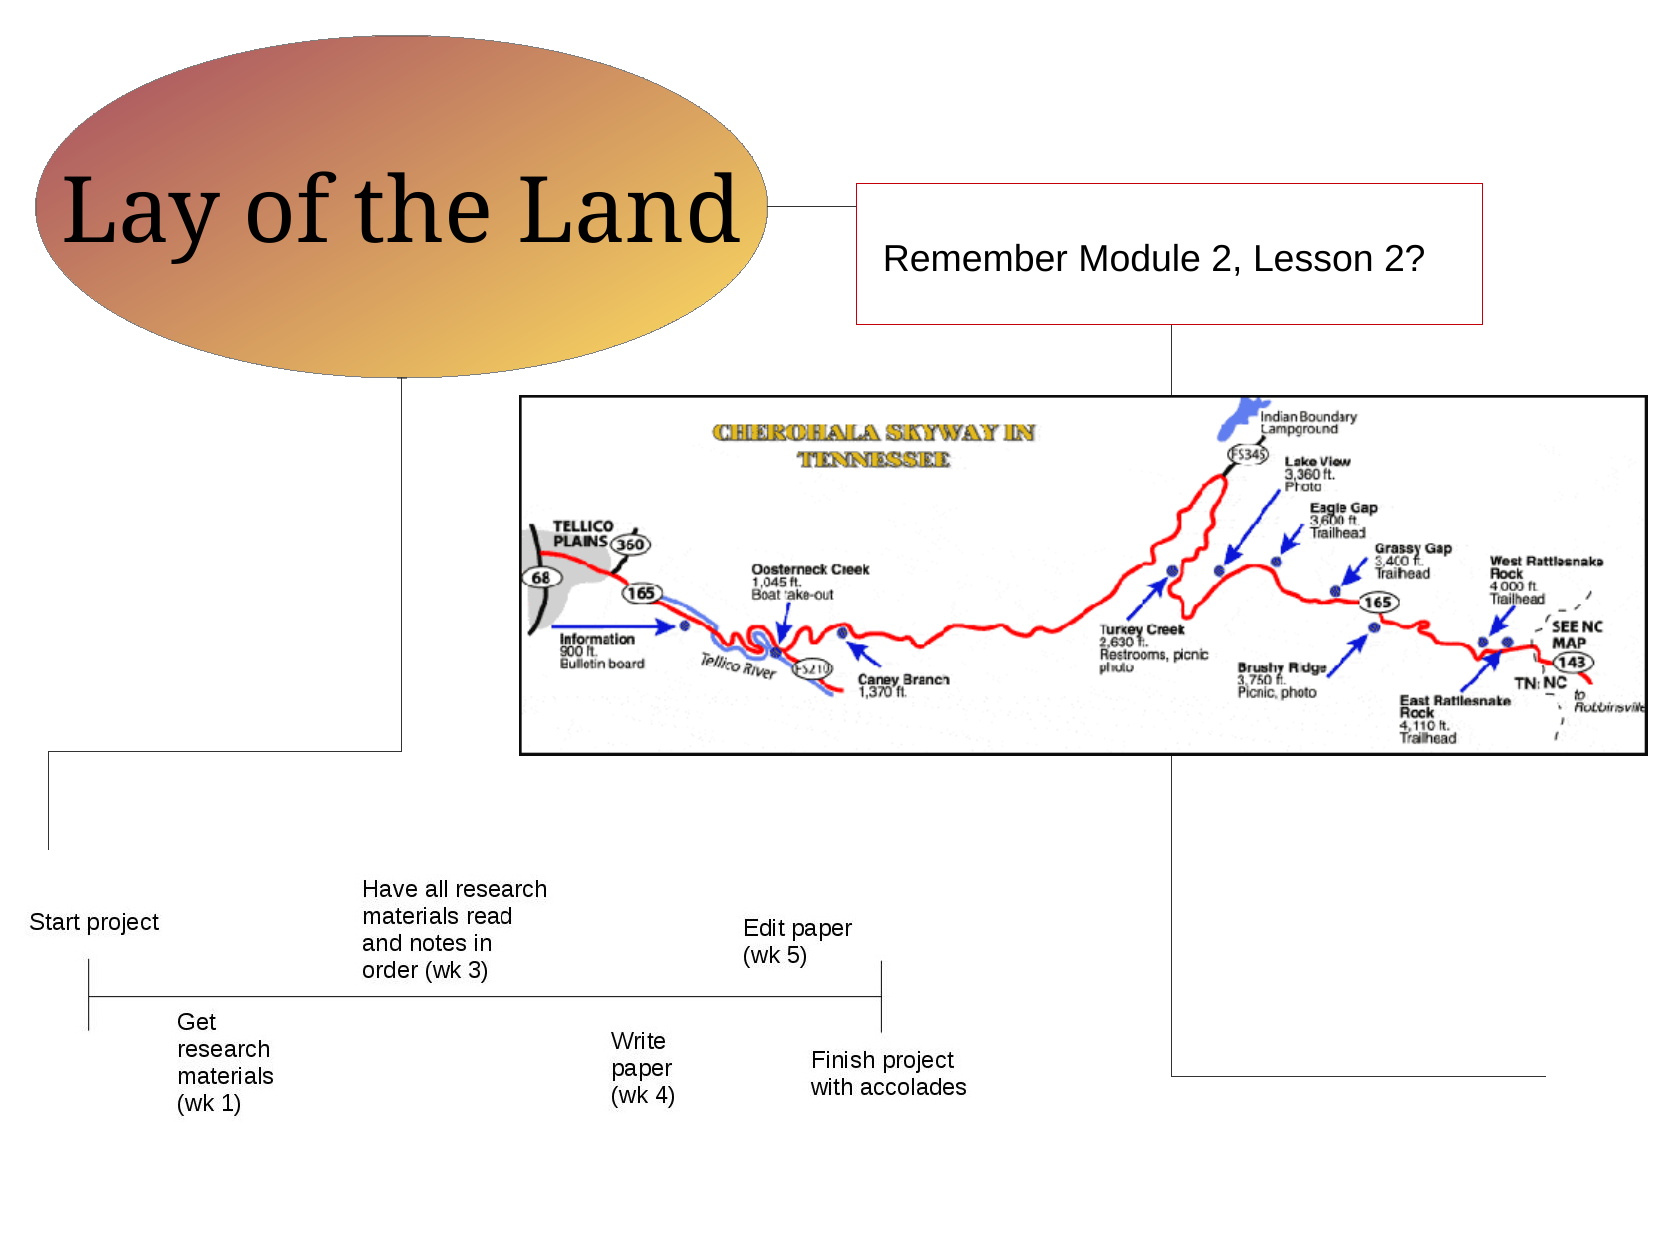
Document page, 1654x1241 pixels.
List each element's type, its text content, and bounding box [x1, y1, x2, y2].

text_box [856, 183, 1483, 325]
picture [519, 395, 1648, 756]
picture [11, 850, 993, 1141]
text_box Remember Module 2, Lesson 2? [868, 230, 1441, 288]
text_box Lay of the Land [35, 35, 768, 379]
